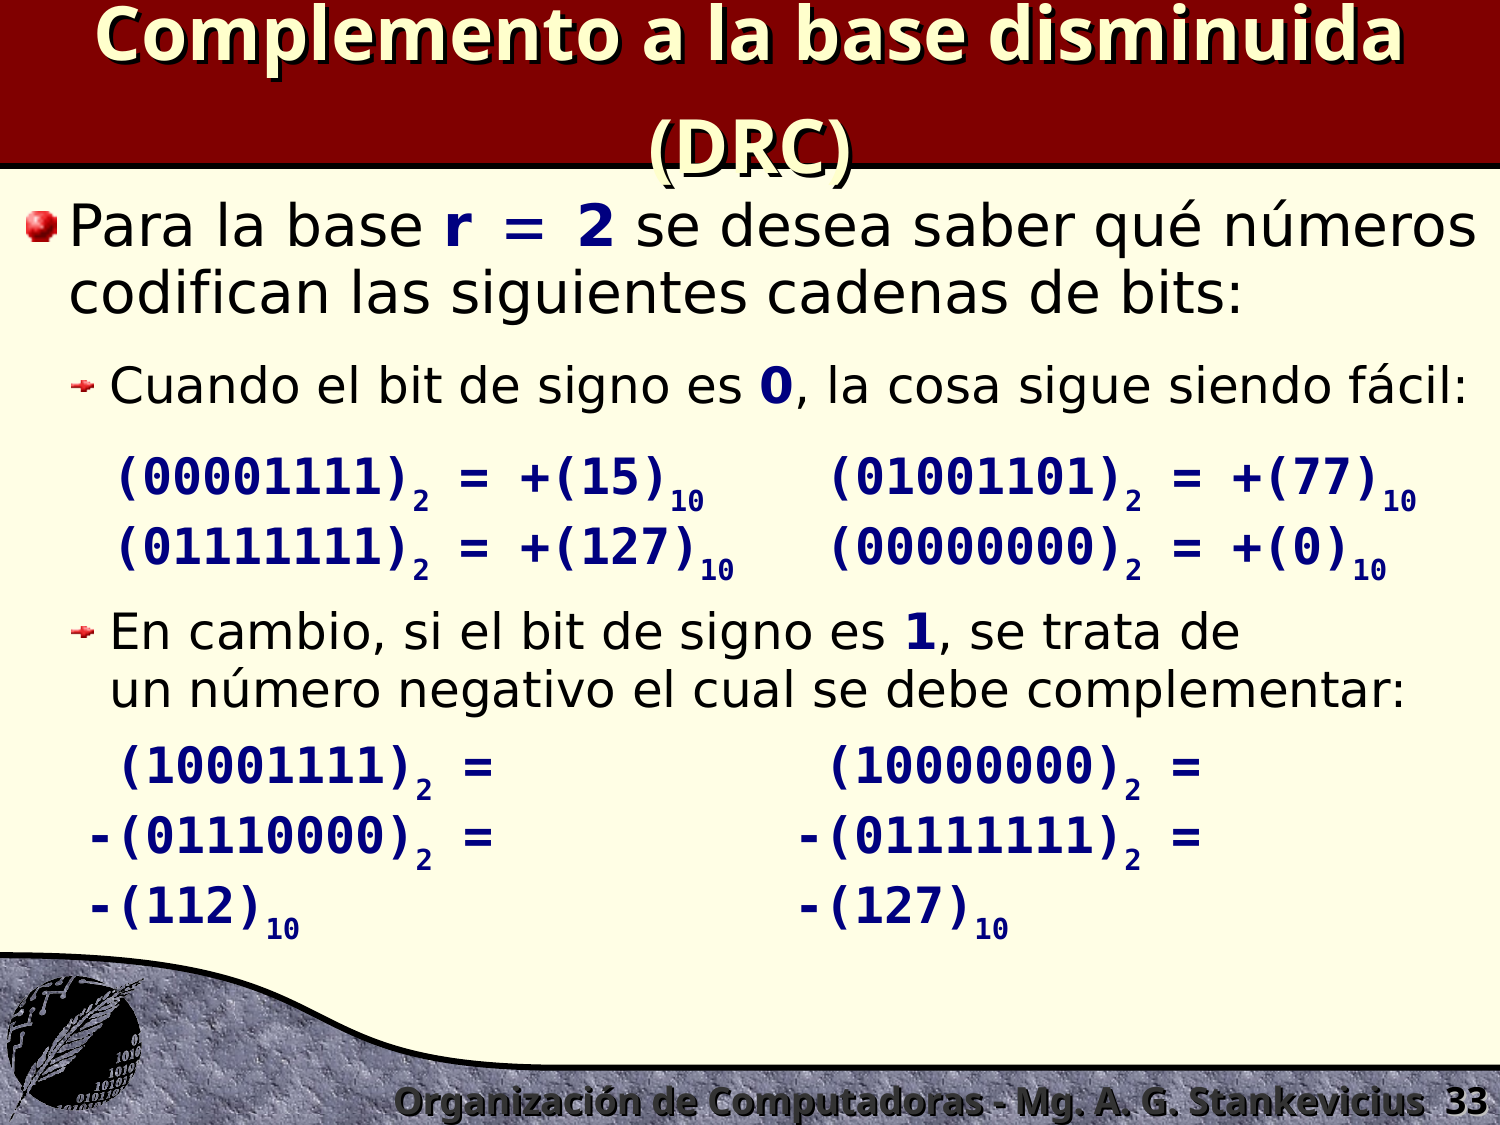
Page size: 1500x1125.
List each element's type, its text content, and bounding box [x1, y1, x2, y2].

picture [1058, 1100, 1065, 1110]
picture [802, 1100, 806, 1110]
text_box (00001111)2 = +(15)10 (01001101)2 = +(77)10 (01111111)2 = +(127)10 (00000000)2 = +(0)10 [97, 440, 1433, 596]
picture [448, 1100, 455, 1110]
picture [0, 959, 1500, 1125]
title Complemento a la base disminuida (DRC) [15, 15, 1485, 150]
list Para la base r = 2 se desea saber qué números codifican las siguientes cadenas de bits: Cuando el bit de signo es 0, la cosa sigue siendo fácil: En cambio, si el bit de signo es 1, se trata de un número negativo el cual se debe complementar: [11, 192, 1486, 935]
text_box (10001111)2 = -(01110000)2 = -(112)10 [70, 730, 509, 955]
text_box (10000000)2 = -(01111111)2 = -(127)10 [779, 730, 1217, 955]
